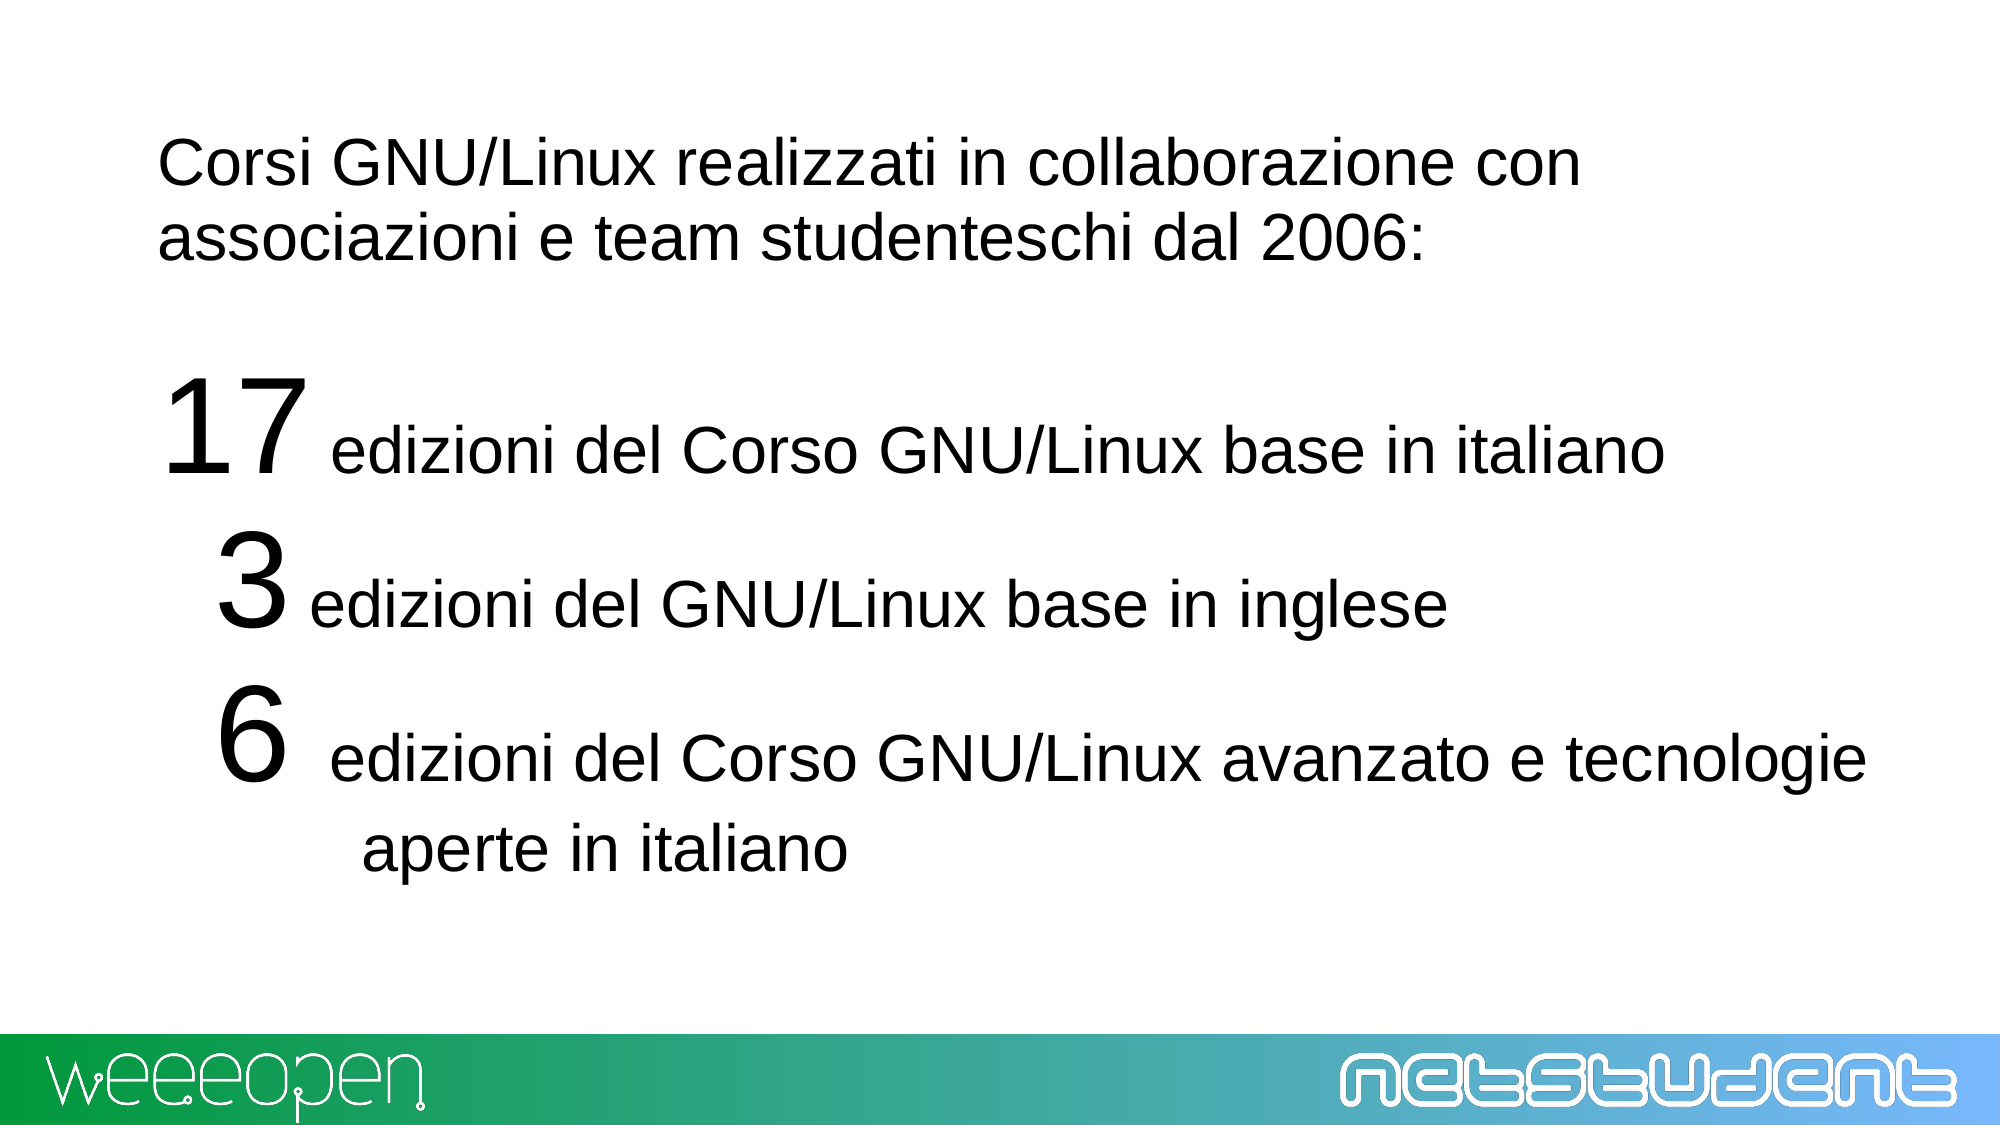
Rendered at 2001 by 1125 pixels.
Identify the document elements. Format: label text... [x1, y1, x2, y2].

subtitle Corsi GNU/Linux realizzati in collaborazione con associazioni e team studenteschi dal 2006: 17 edizioni del Corso GNU/Linux base in italiano 3 edizioni del GNU/Linux base in inglese 6 edizioni del Corso GNU/Linux avanzato e tecnologie aperte in italiano [122, 124, 1934, 886]
picture [45, 1053, 425, 1123]
picture [1340, 1053, 1957, 1107]
